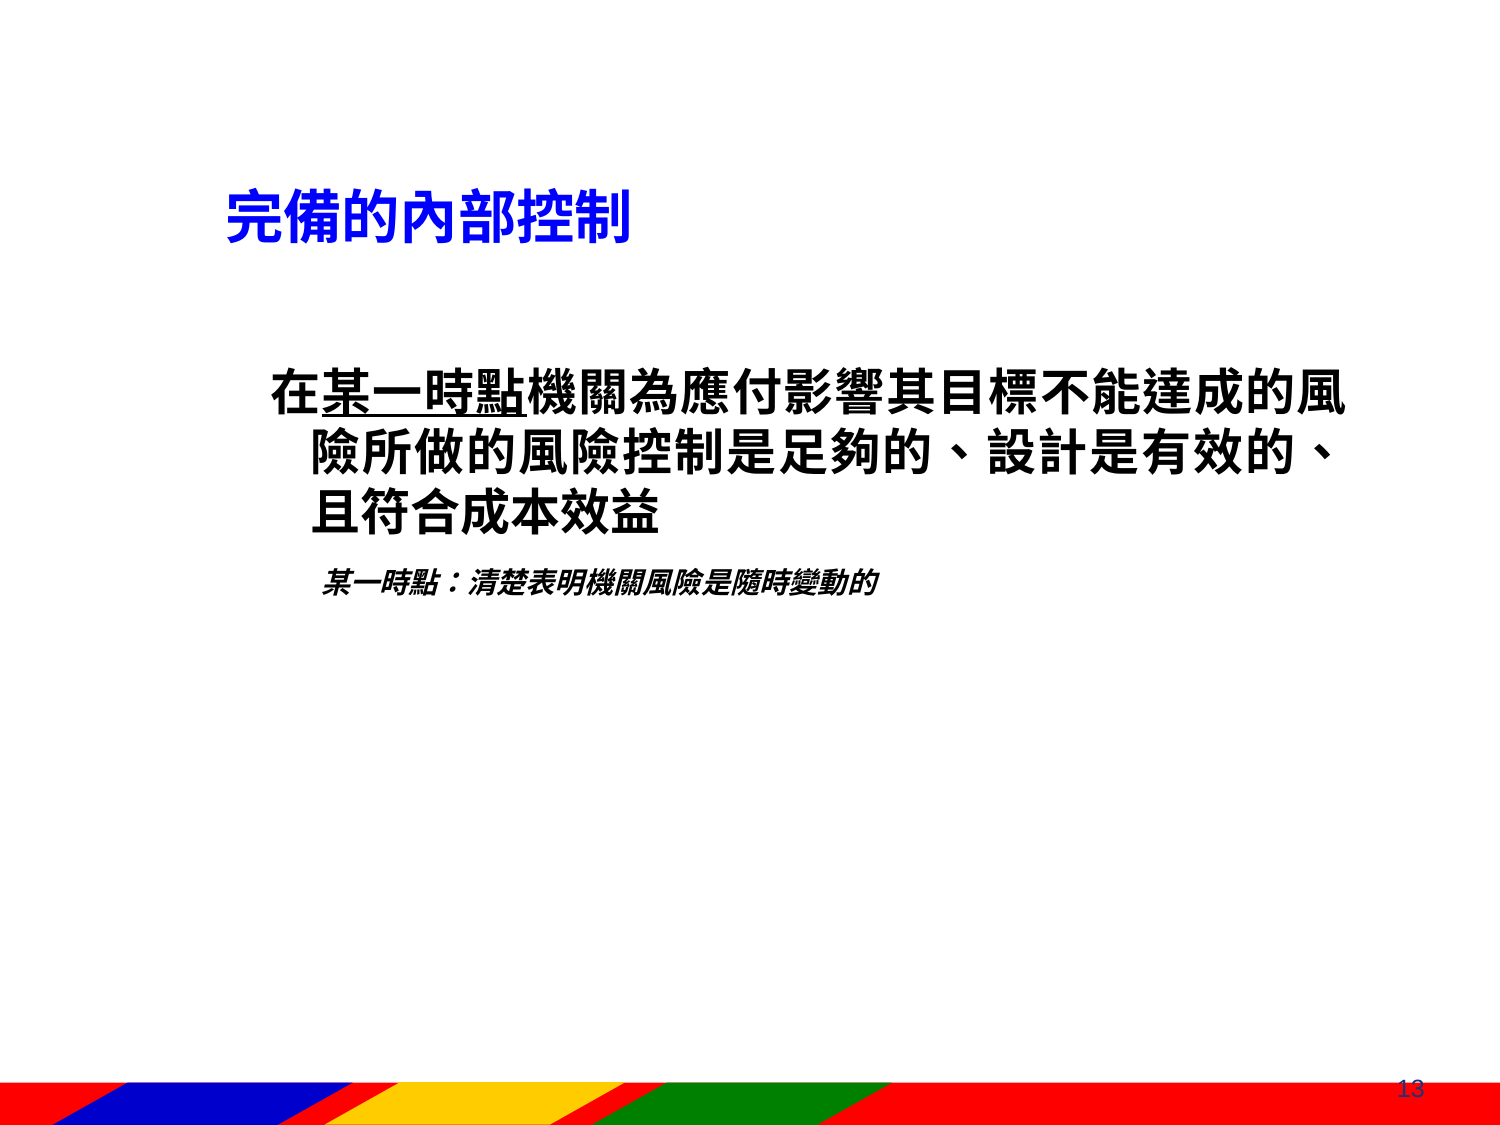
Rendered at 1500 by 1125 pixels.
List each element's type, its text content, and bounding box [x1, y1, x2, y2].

text_box <編號> [1299, 1042, 1426, 1103]
subtitle 完備的內部控制 在某一時點機關為應付影響其目標不能達成的風險所做的風險控制是足夠的、設計是有效的、且符合成本效益 某一時點：清楚表明機關風險是隨時變動的 [145, 172, 1363, 898]
